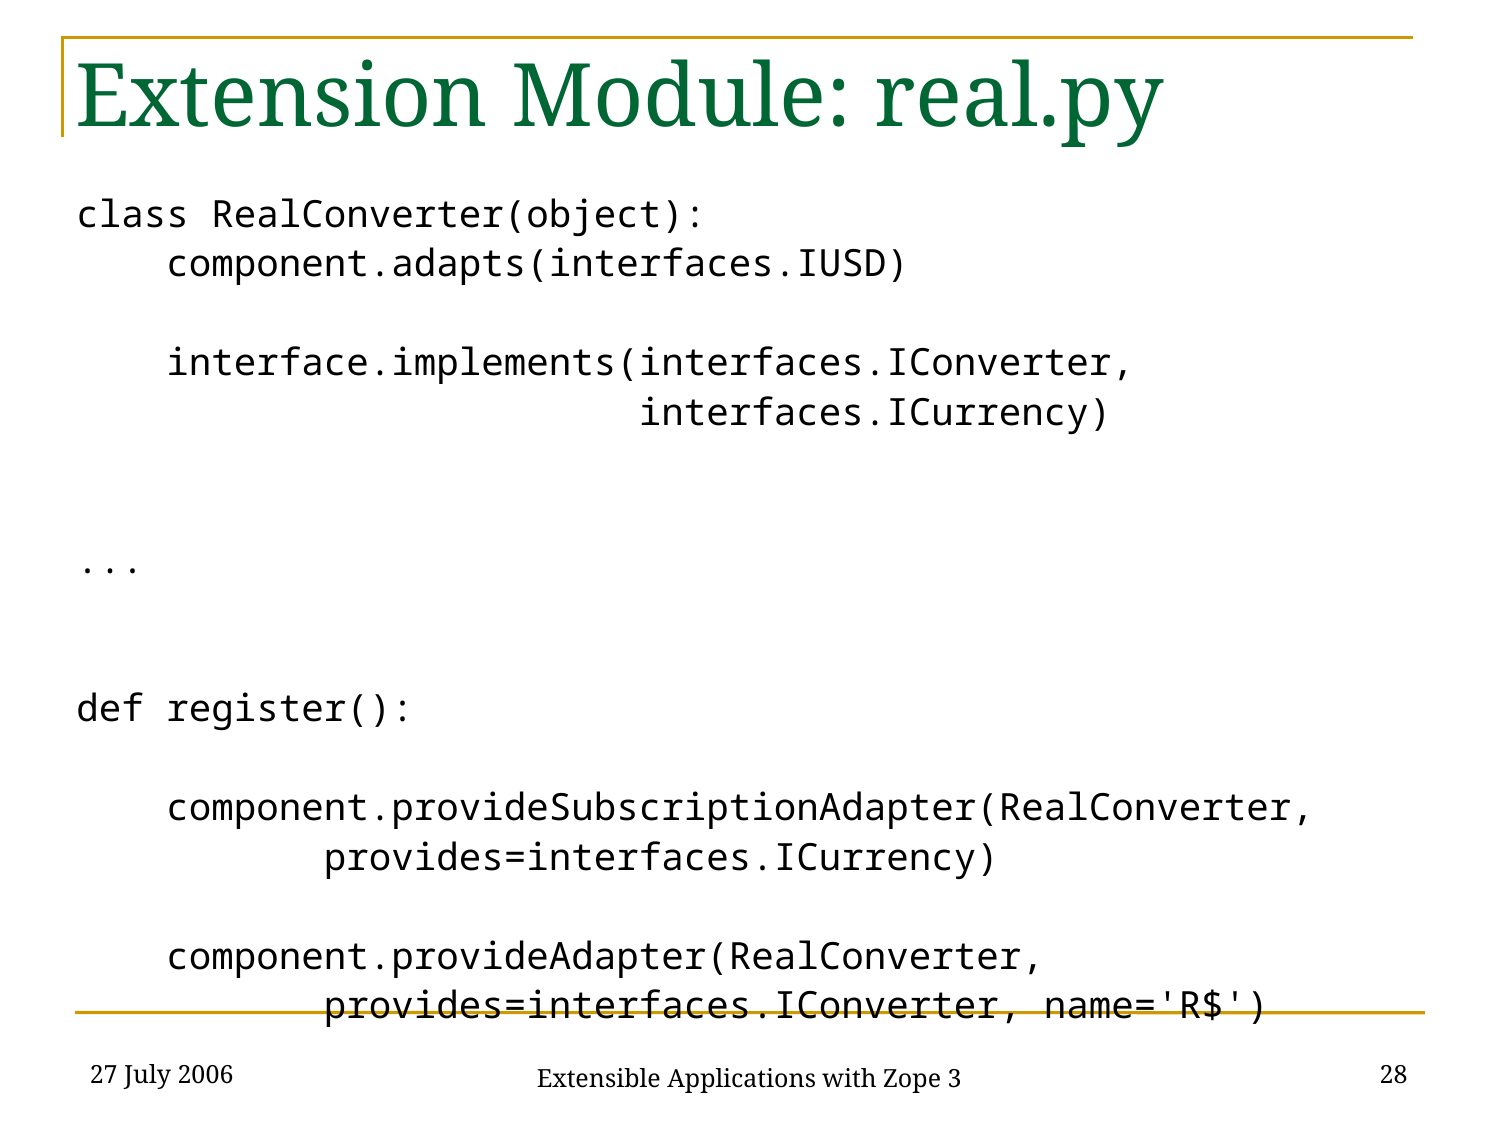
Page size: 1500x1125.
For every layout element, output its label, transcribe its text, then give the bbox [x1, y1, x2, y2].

list class RealConverter(object): component.adapts(interfaces.IUSD) interface.implements(interfaces.IConverter, interfaces.ICurrency) ... def register(): component.provideSubscriptionAdapter(RealConverter, provides=interfaces.ICurrency) component.provideAdapter(RealConverter, provides=interfaces.IConverter, name='R$') [74, 187, 1423, 1115]
title Extension Module: real.py [74, 45, 1423, 151]
